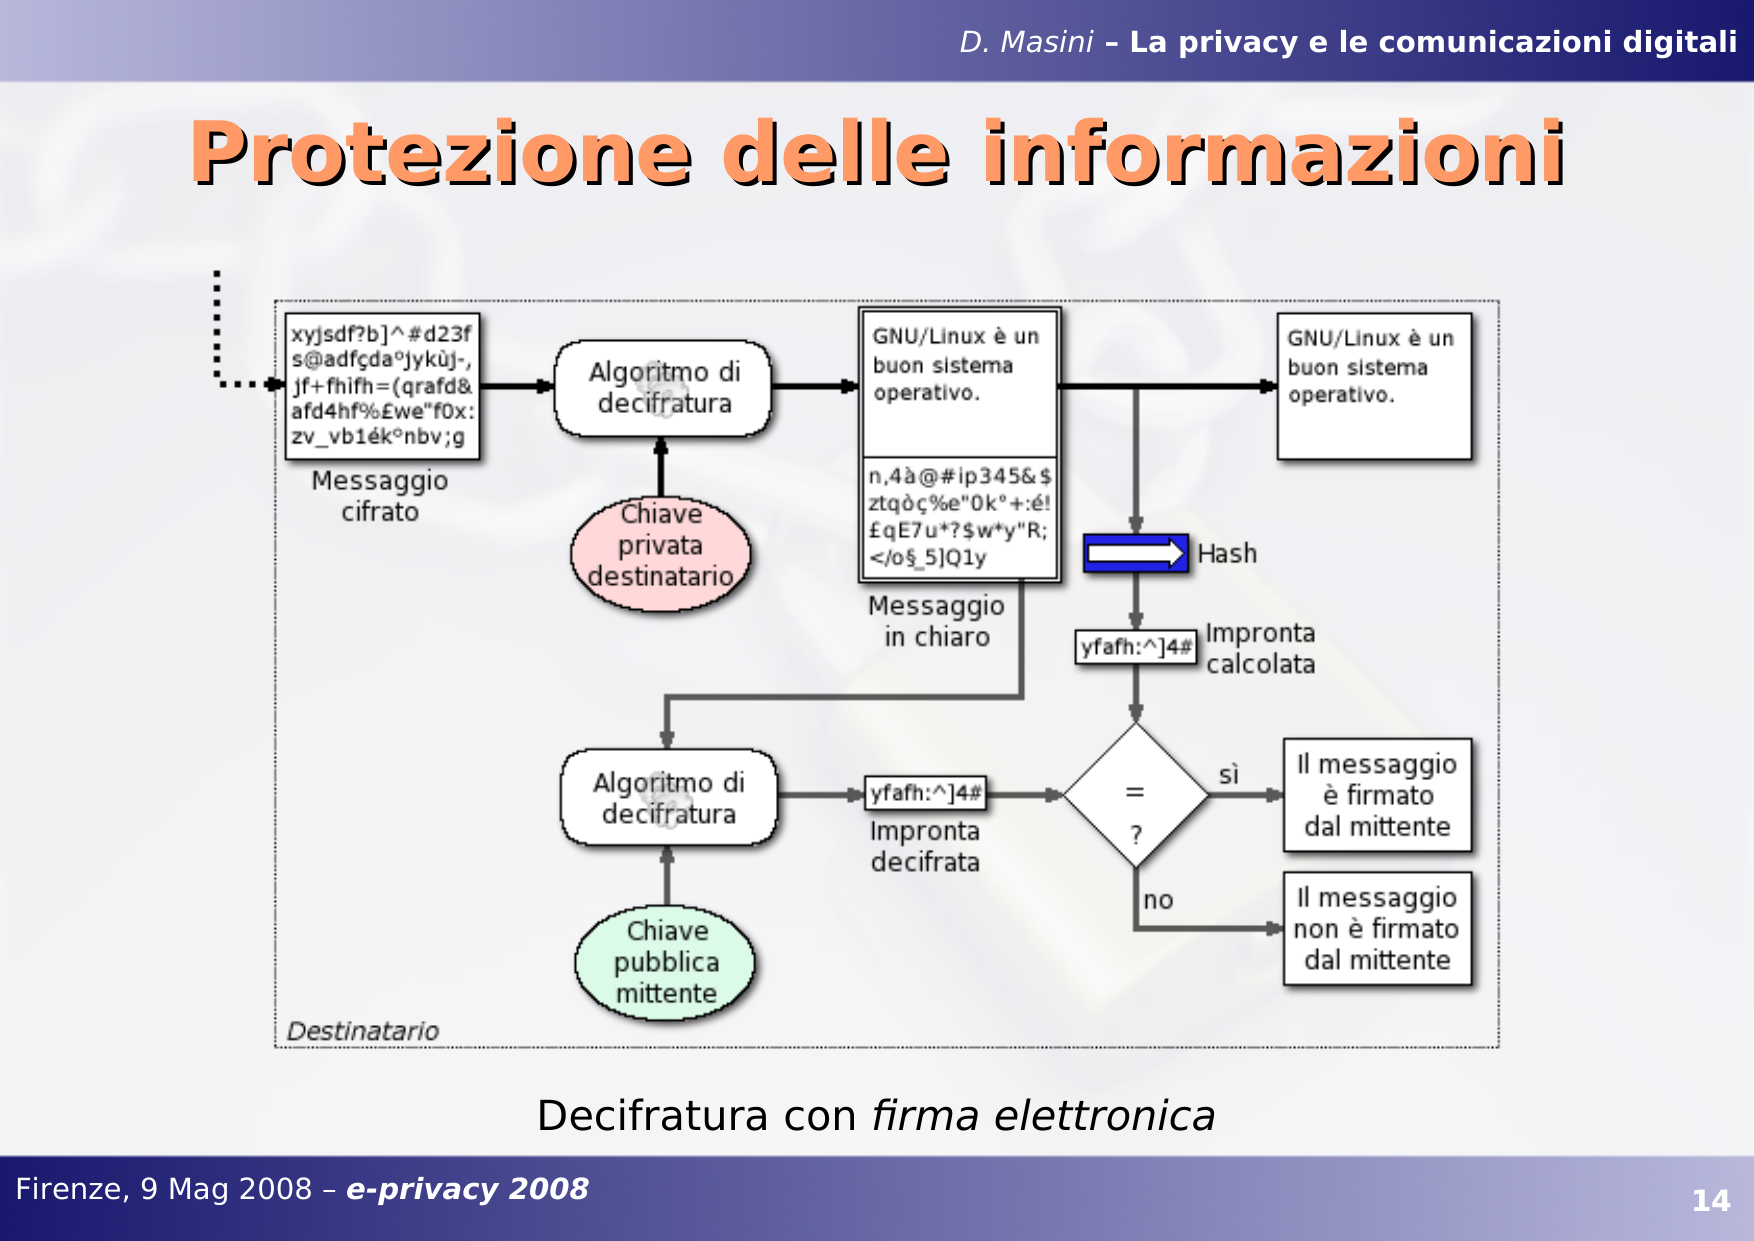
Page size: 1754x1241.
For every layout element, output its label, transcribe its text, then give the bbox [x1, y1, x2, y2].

title Protezione delle informazioni [87, 49, 1667, 257]
text_box <numero> [1641, 1185, 1732, 1223]
text_box Decifratura con firma elettronica [93, 1093, 1661, 1156]
picture [0, 0, 1754, 1241]
